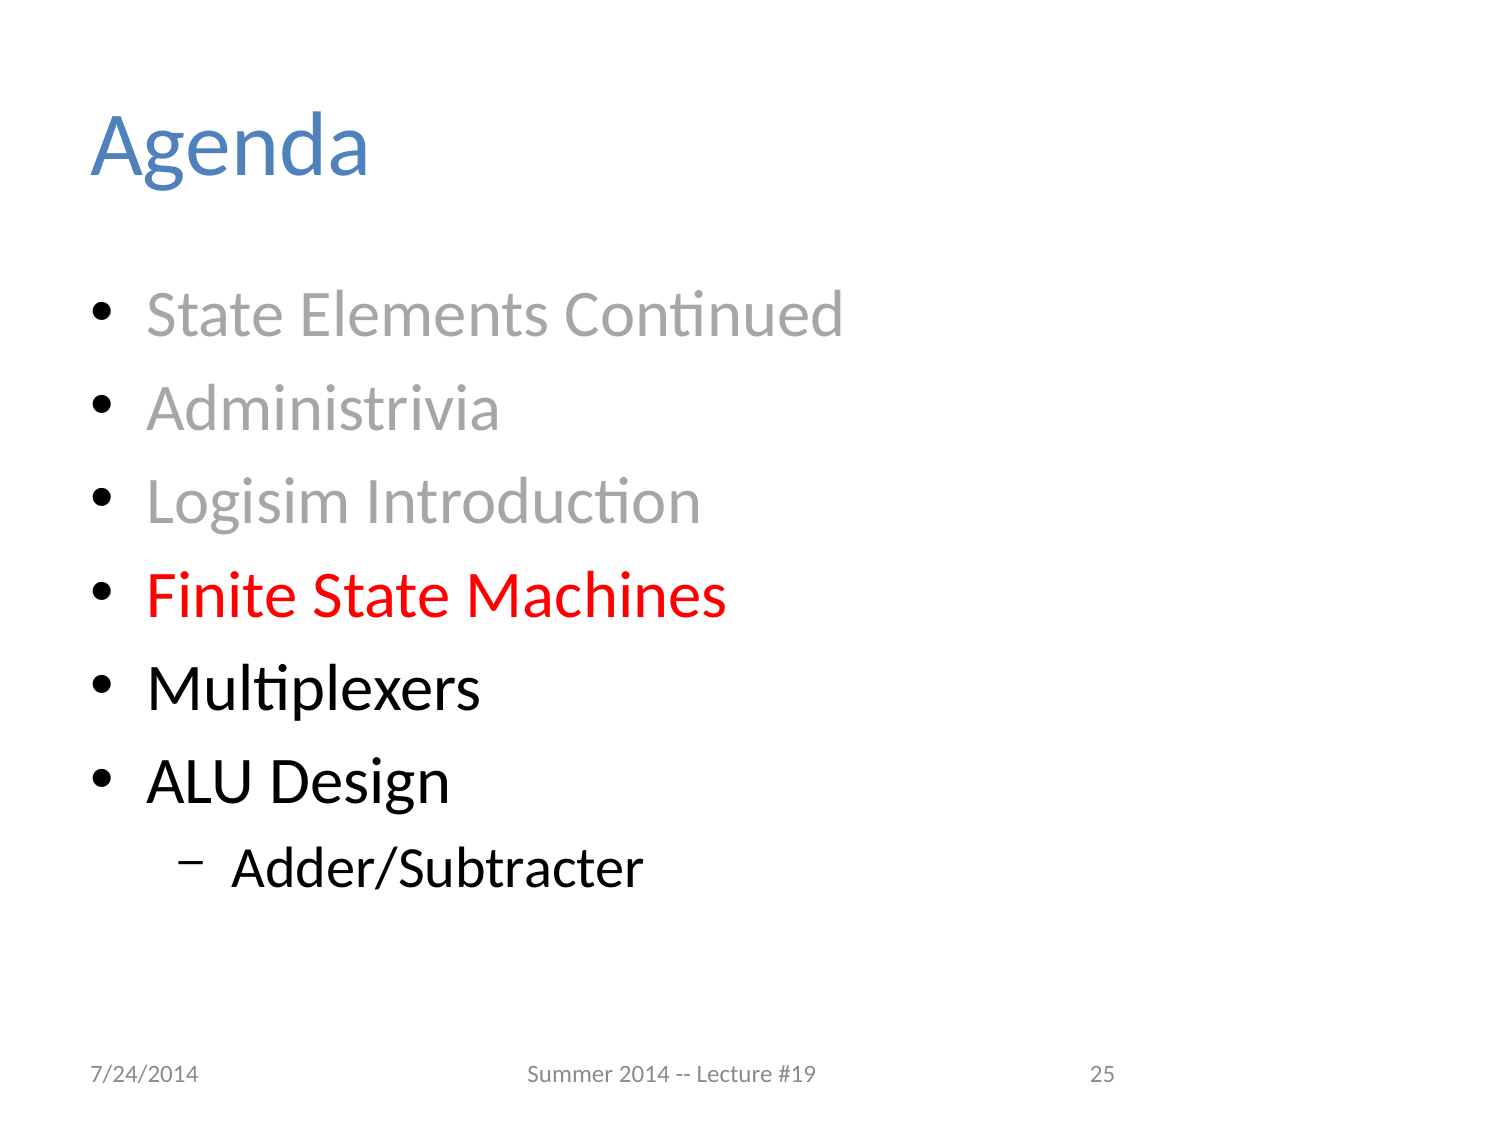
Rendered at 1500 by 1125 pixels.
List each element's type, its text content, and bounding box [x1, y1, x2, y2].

slide_number 7/24/2014 [75, 1042, 425, 1103]
footer Summer 2014 -- Lecture #19 [512, 1042, 988, 1103]
list State Elements Continued Administrivia Logisim Introduction Finite State Machines Multiplexers ALU Design Adder/Subtracter [75, 262, 1425, 1073]
title Agenda [75, 45, 1425, 233]
slide_number <number> [1074, 1042, 1425, 1103]
